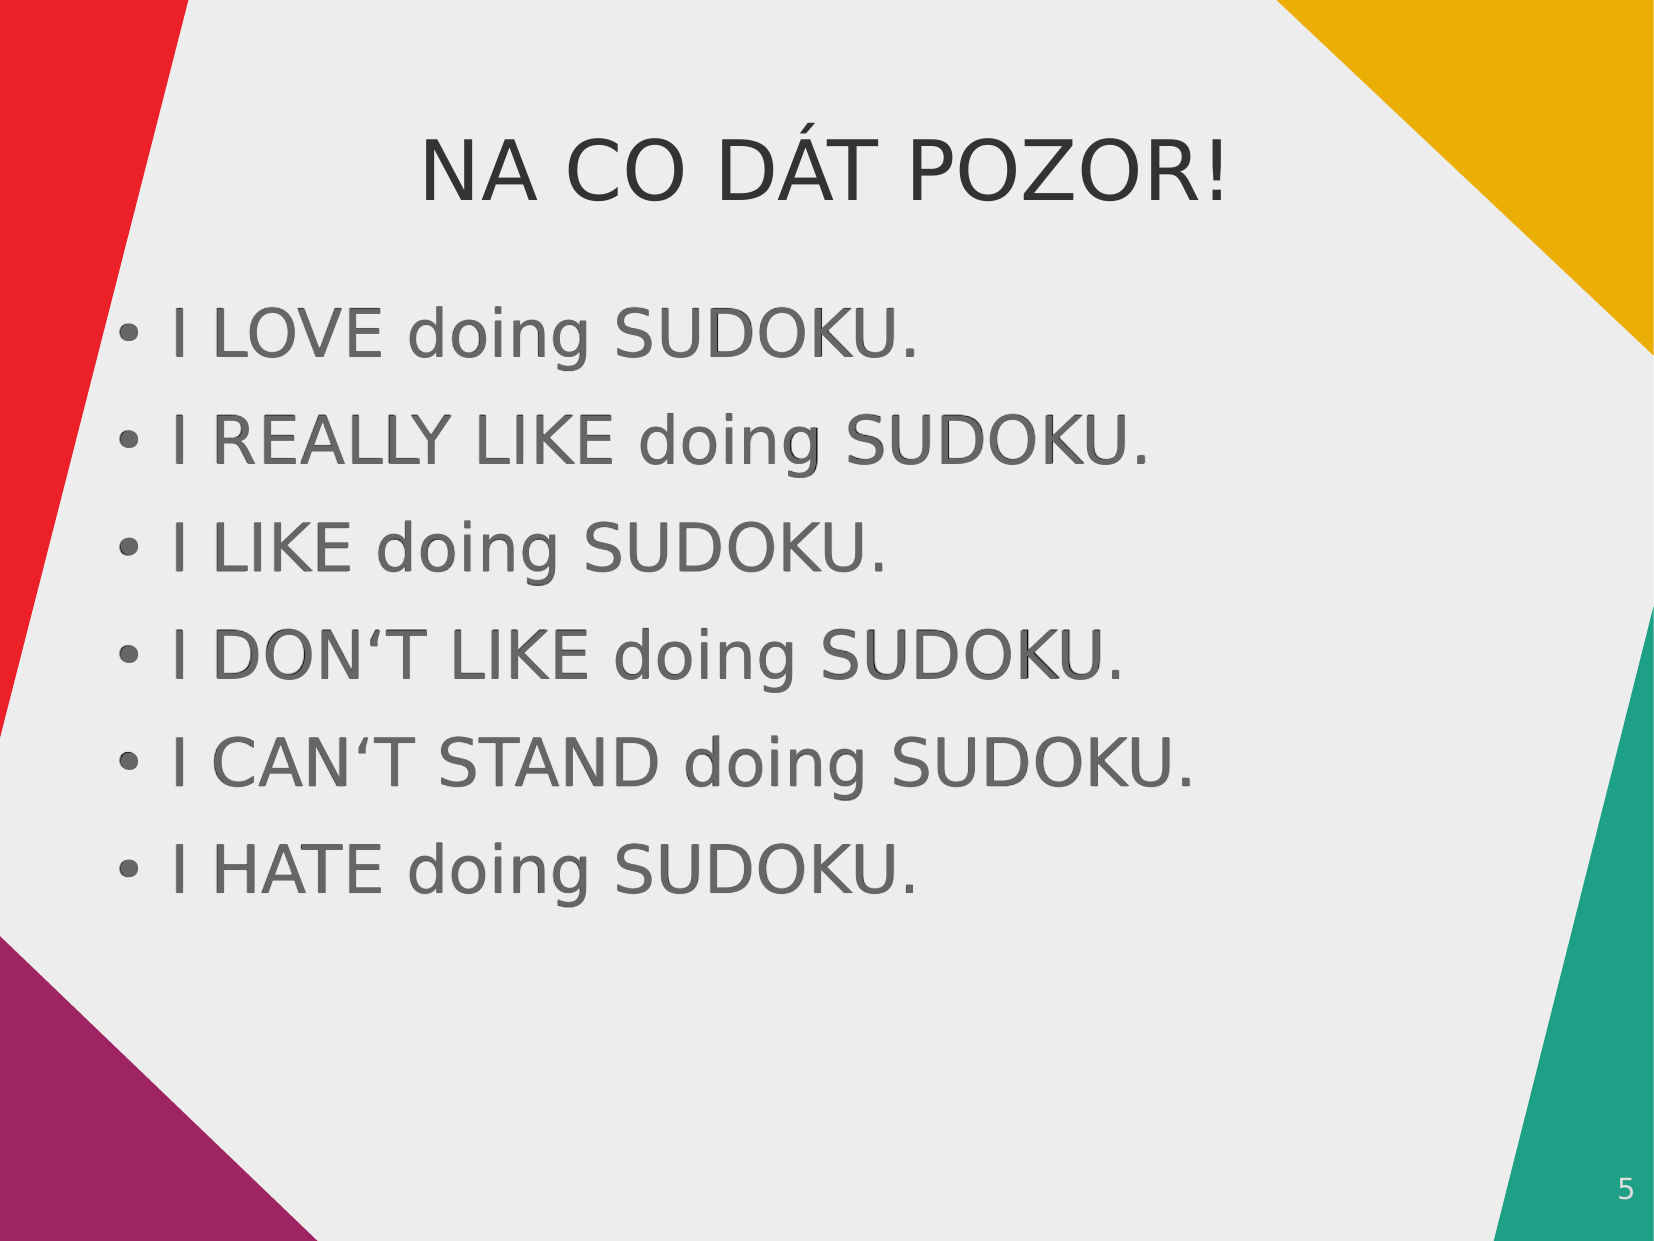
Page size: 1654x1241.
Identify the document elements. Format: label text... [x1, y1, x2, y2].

list I LOVE doing SUDOKU. I REALLY LIKE doing SUDOKU. I LIKE doing SUDOKU. I DON‘T LIKE doing SUDOKU. I CAN‘T STAND doing SUDOKU. I HATE doing SUDOKU. [99, 295, 1524, 1026]
title NA CO DÁT POZOR! [114, 73, 1539, 271]
